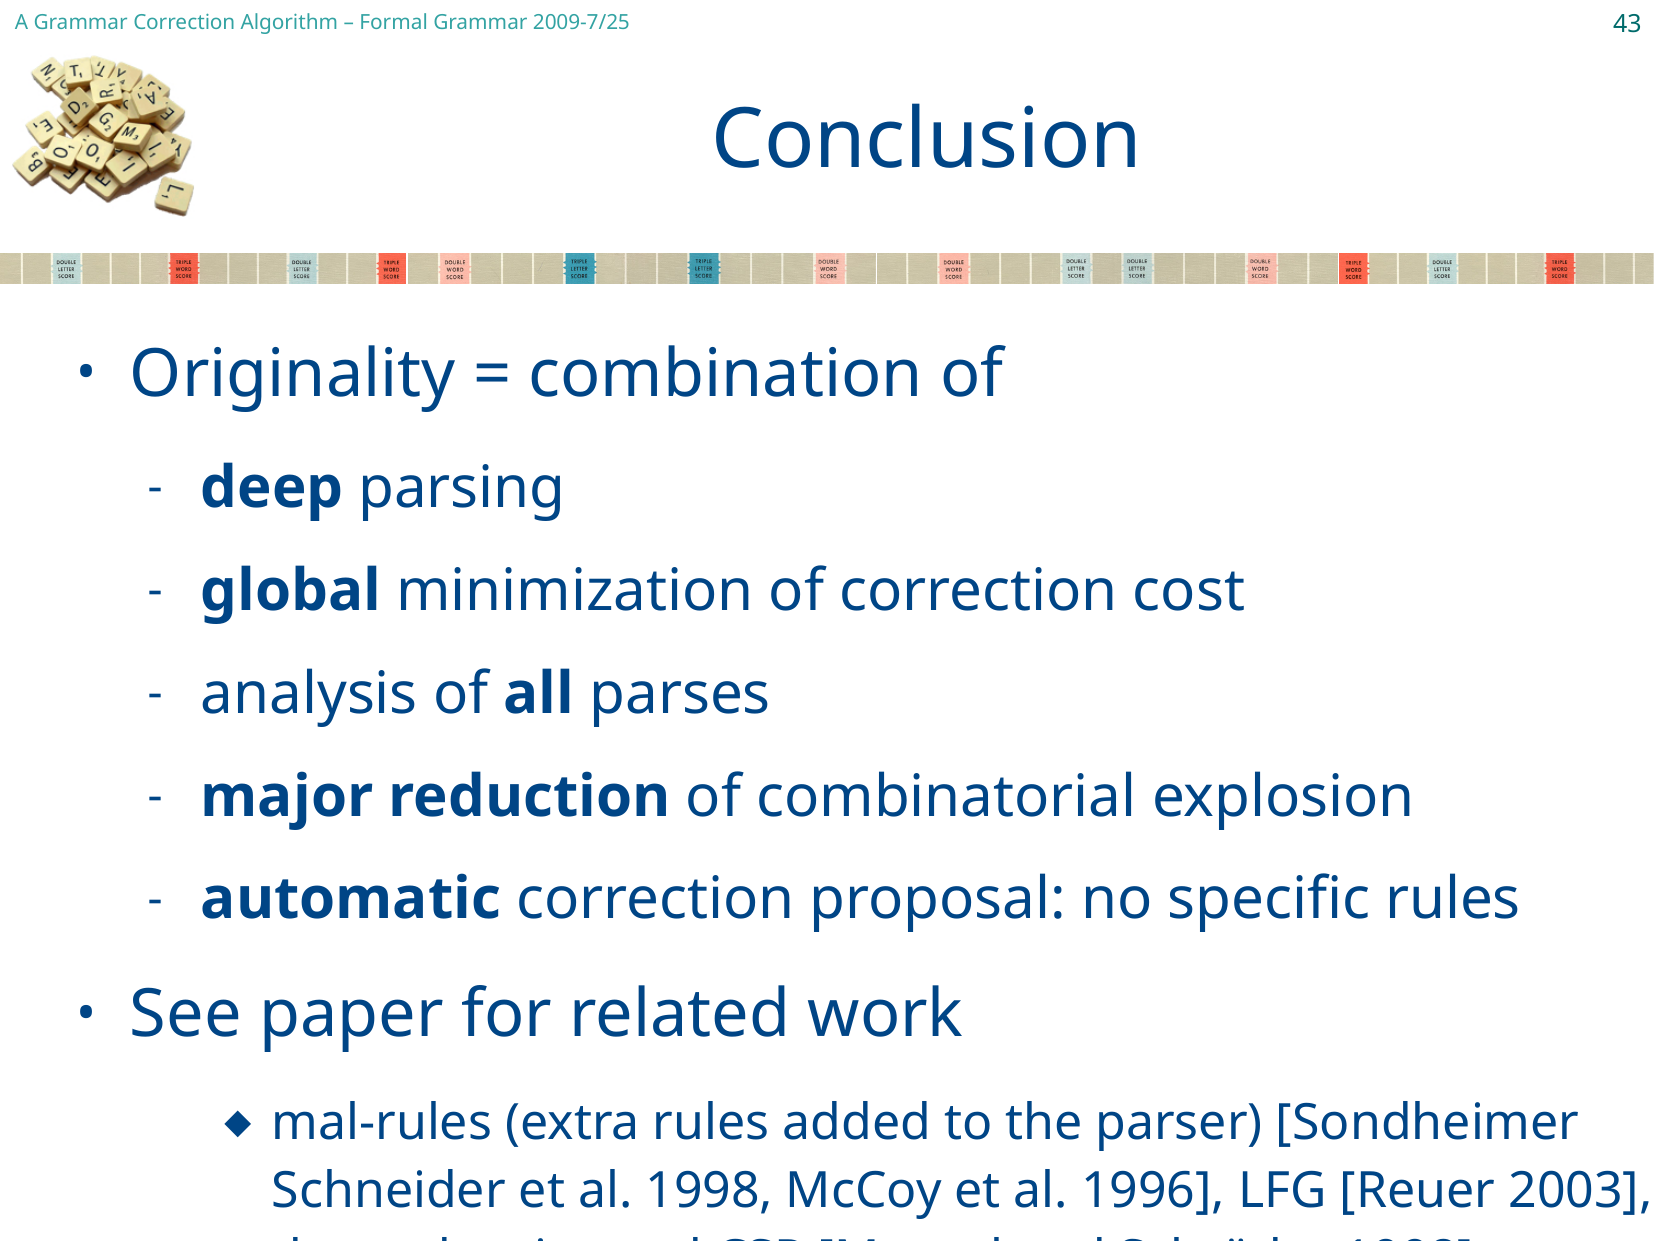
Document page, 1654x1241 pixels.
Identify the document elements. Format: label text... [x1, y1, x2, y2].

picture [1339, 253, 1654, 284]
title Conclusion [218, 39, 1636, 232]
picture [408, 253, 876, 284]
list Originality = combination of deep parsing global minimization of correction cost analysis of all parses major reduction of combinatorial explosion automatic correction proposal: no specific rules See paper for related work mal-rules (extra rules added to the parser) [Sondheimer Schneider et al. 1998, McCoy et al. 1996], LFG [Reuer 2003], dependencies and CSP [Menzel and Schröder 1998], etc. [59, 324, 1654, 1206]
picture [0, 253, 406, 284]
picture [11, 53, 195, 219]
picture [877, 253, 1338, 284]
